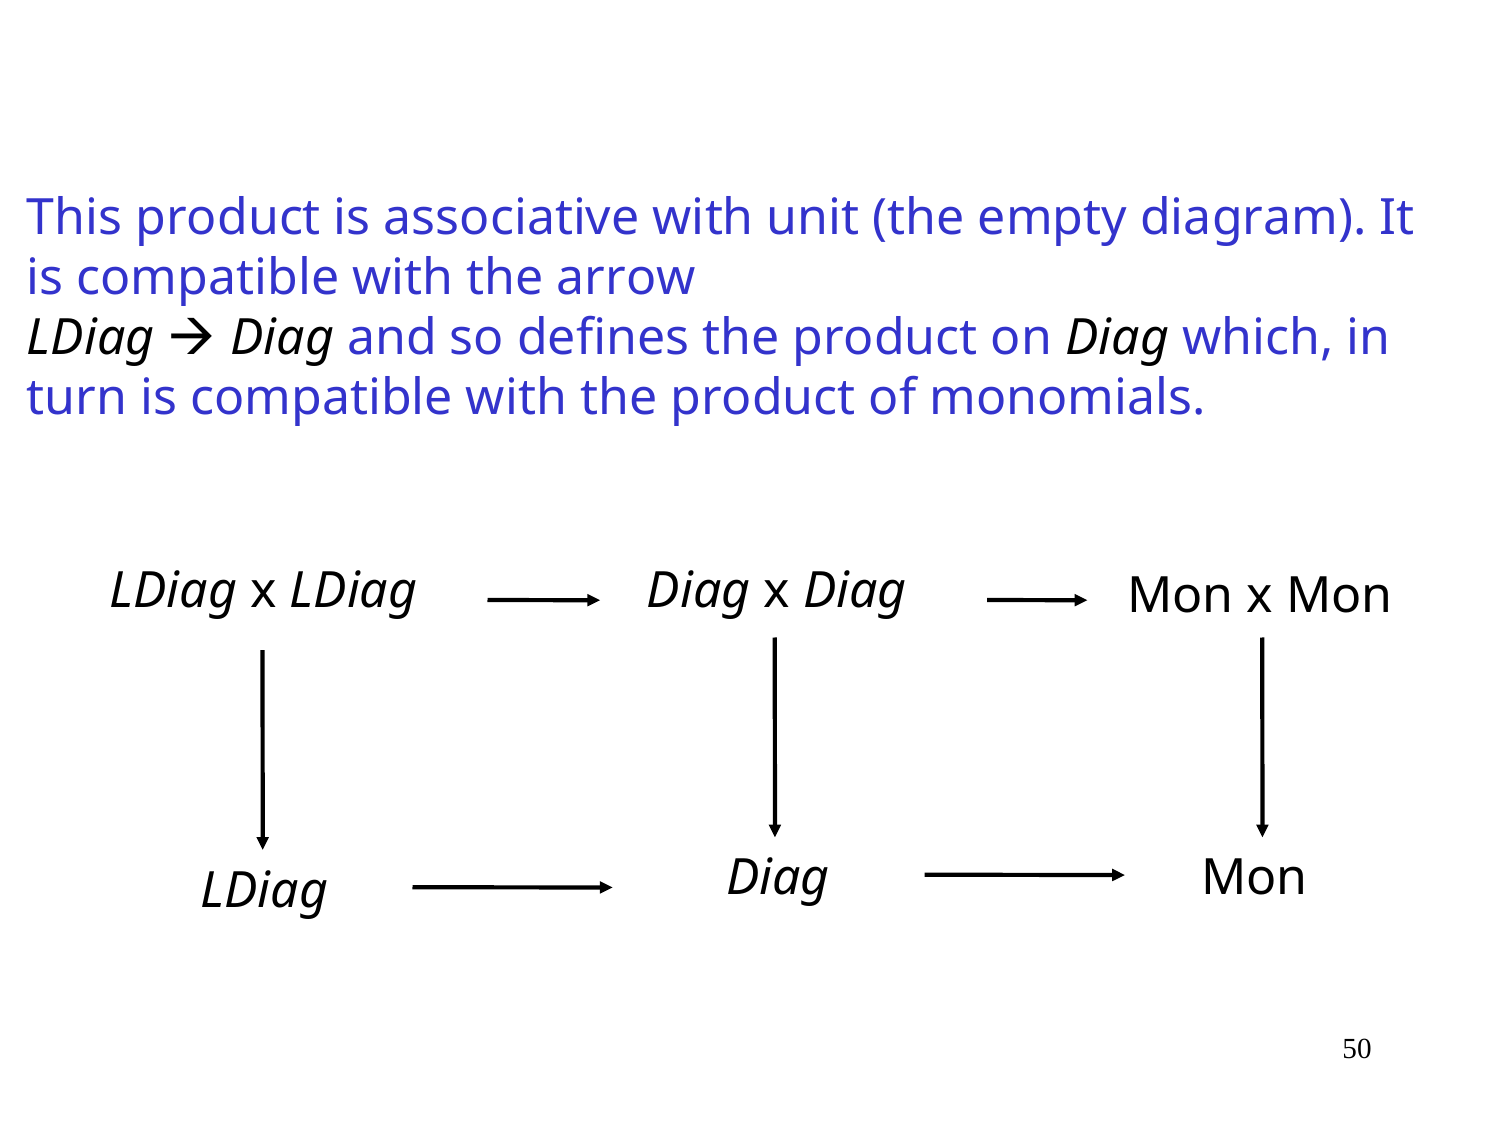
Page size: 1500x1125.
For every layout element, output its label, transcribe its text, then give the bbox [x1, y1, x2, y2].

text_box Mon [1186, 837, 1323, 913]
text_box LDiag [185, 849, 344, 926]
text_box This product is associative with unit (the empty diagram). It is compatible with the arrow LDiag  Diag and so defines the product on Diag which, in turn is compatible with the product of monomials. [12, 177, 1477, 433]
text_box LDiag x LDiag [94, 549, 433, 626]
text_box Diag x Diag [631, 549, 922, 626]
text_box Mon x Mon [1112, 555, 1408, 631]
text_box Diag [711, 837, 845, 913]
